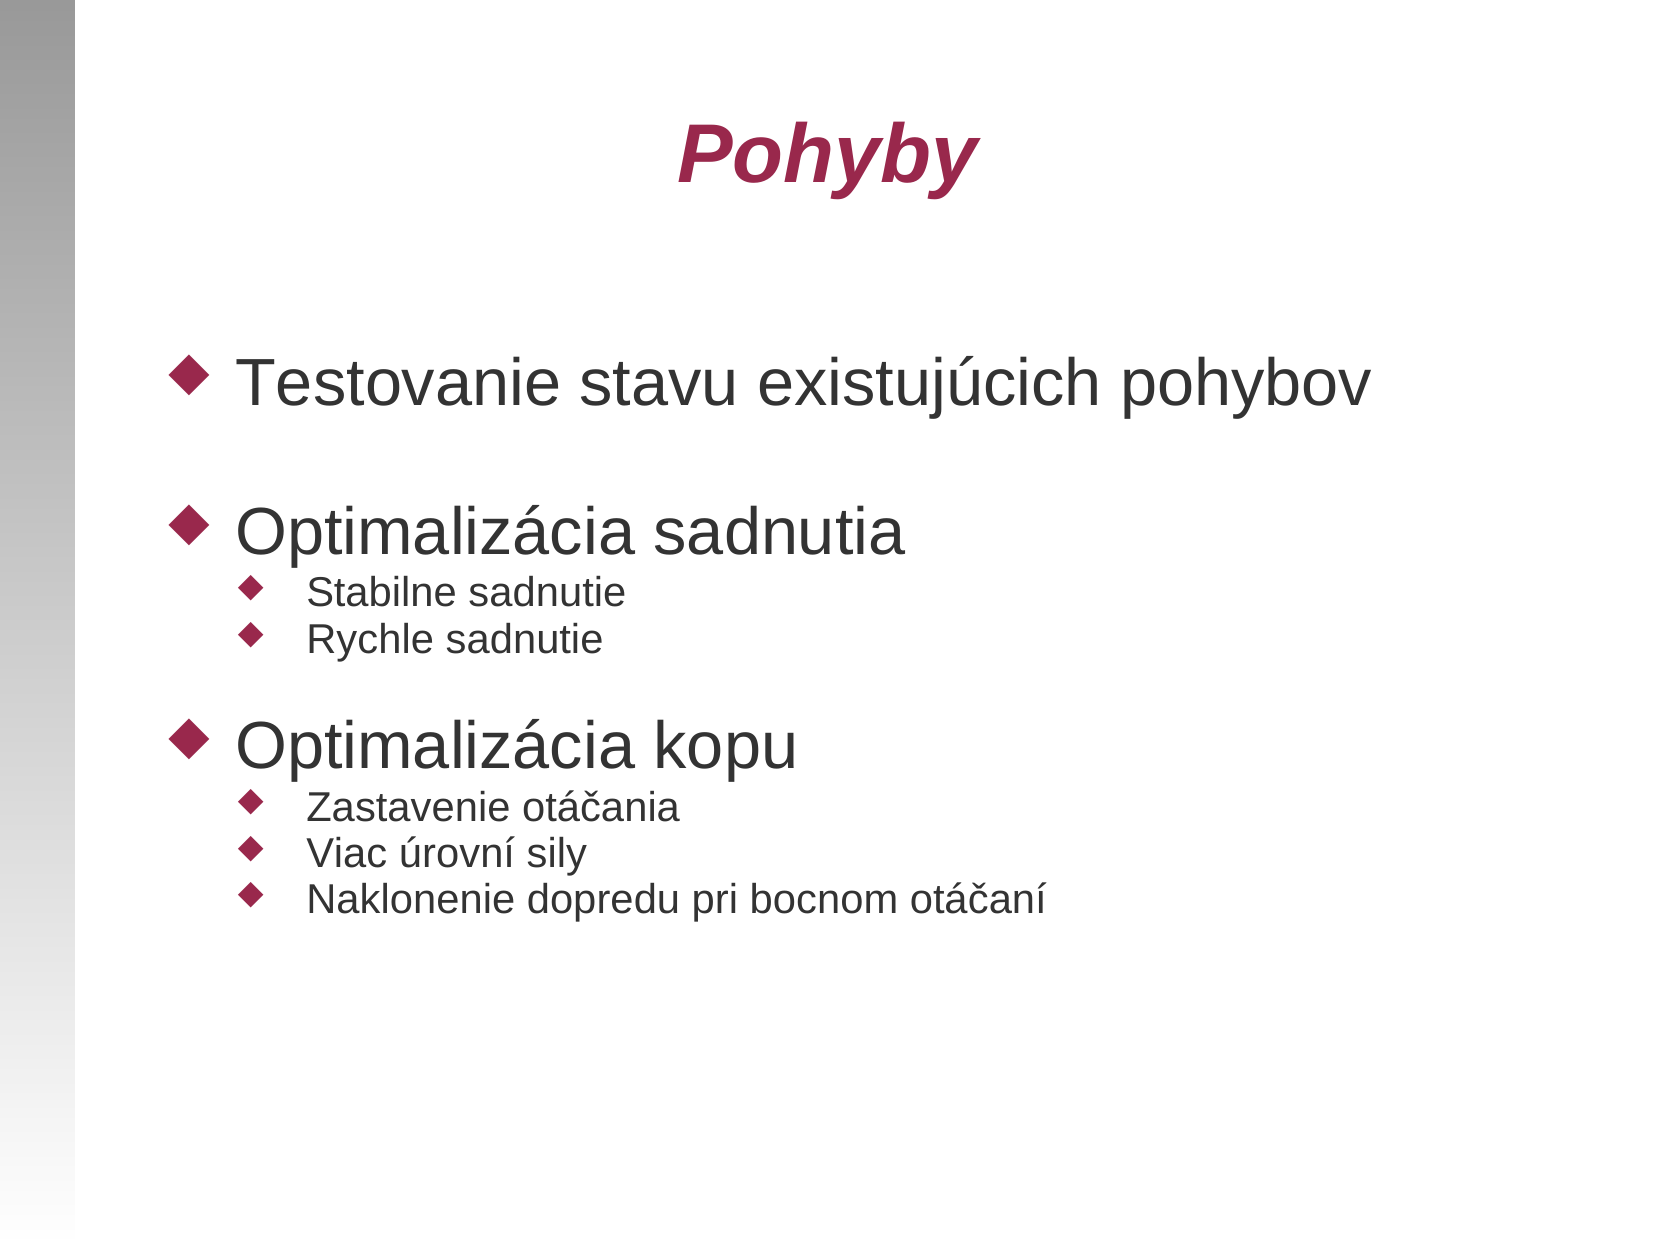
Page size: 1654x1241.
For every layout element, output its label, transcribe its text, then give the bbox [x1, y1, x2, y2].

title Pohyby [121, 57, 1534, 250]
list Testovanie stavu existujúcich pohybov Optimalizácia sadnutia Stabilne sadnutie Rychle sadnutie Optimalizácia kopu Zastavenie otáčania Viac úrovní sily Naklonenie dopredu pri bocnom otáčaní [152, 344, 1534, 1112]
